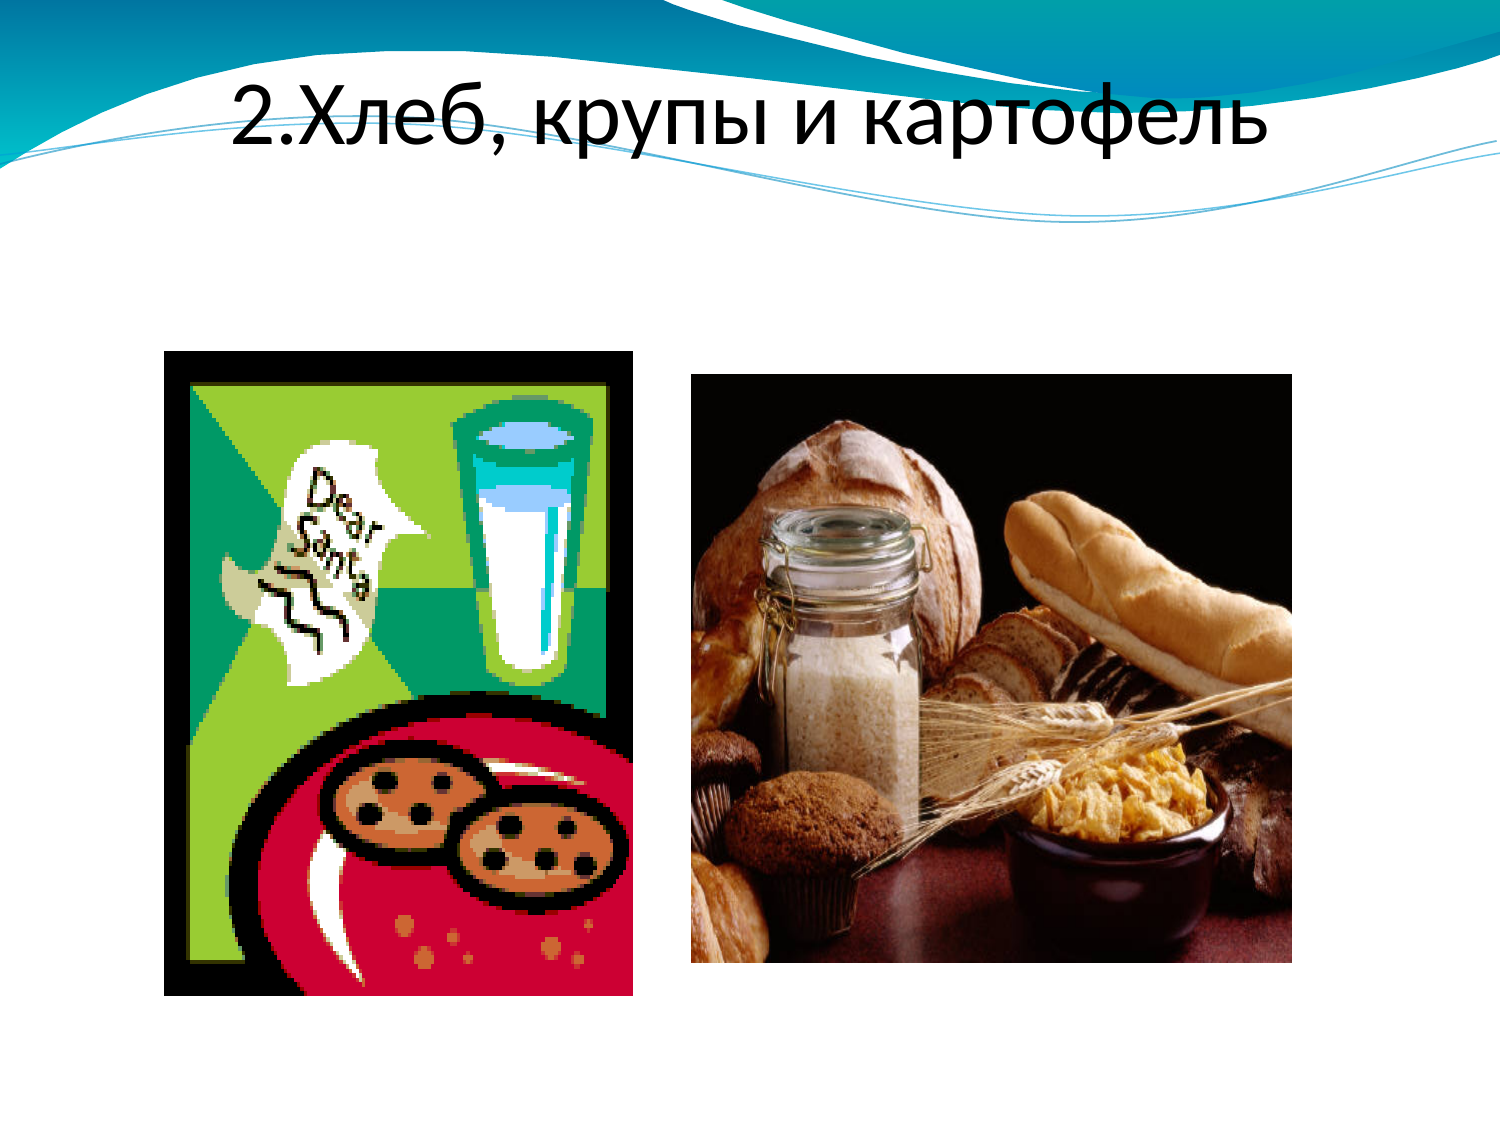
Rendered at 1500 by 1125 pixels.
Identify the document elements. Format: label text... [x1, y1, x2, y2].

title 2.Хлеб, крупы и картофель [75, 45, 1425, 233]
picture [164, 351, 633, 997]
picture [691, 375, 1292, 963]
